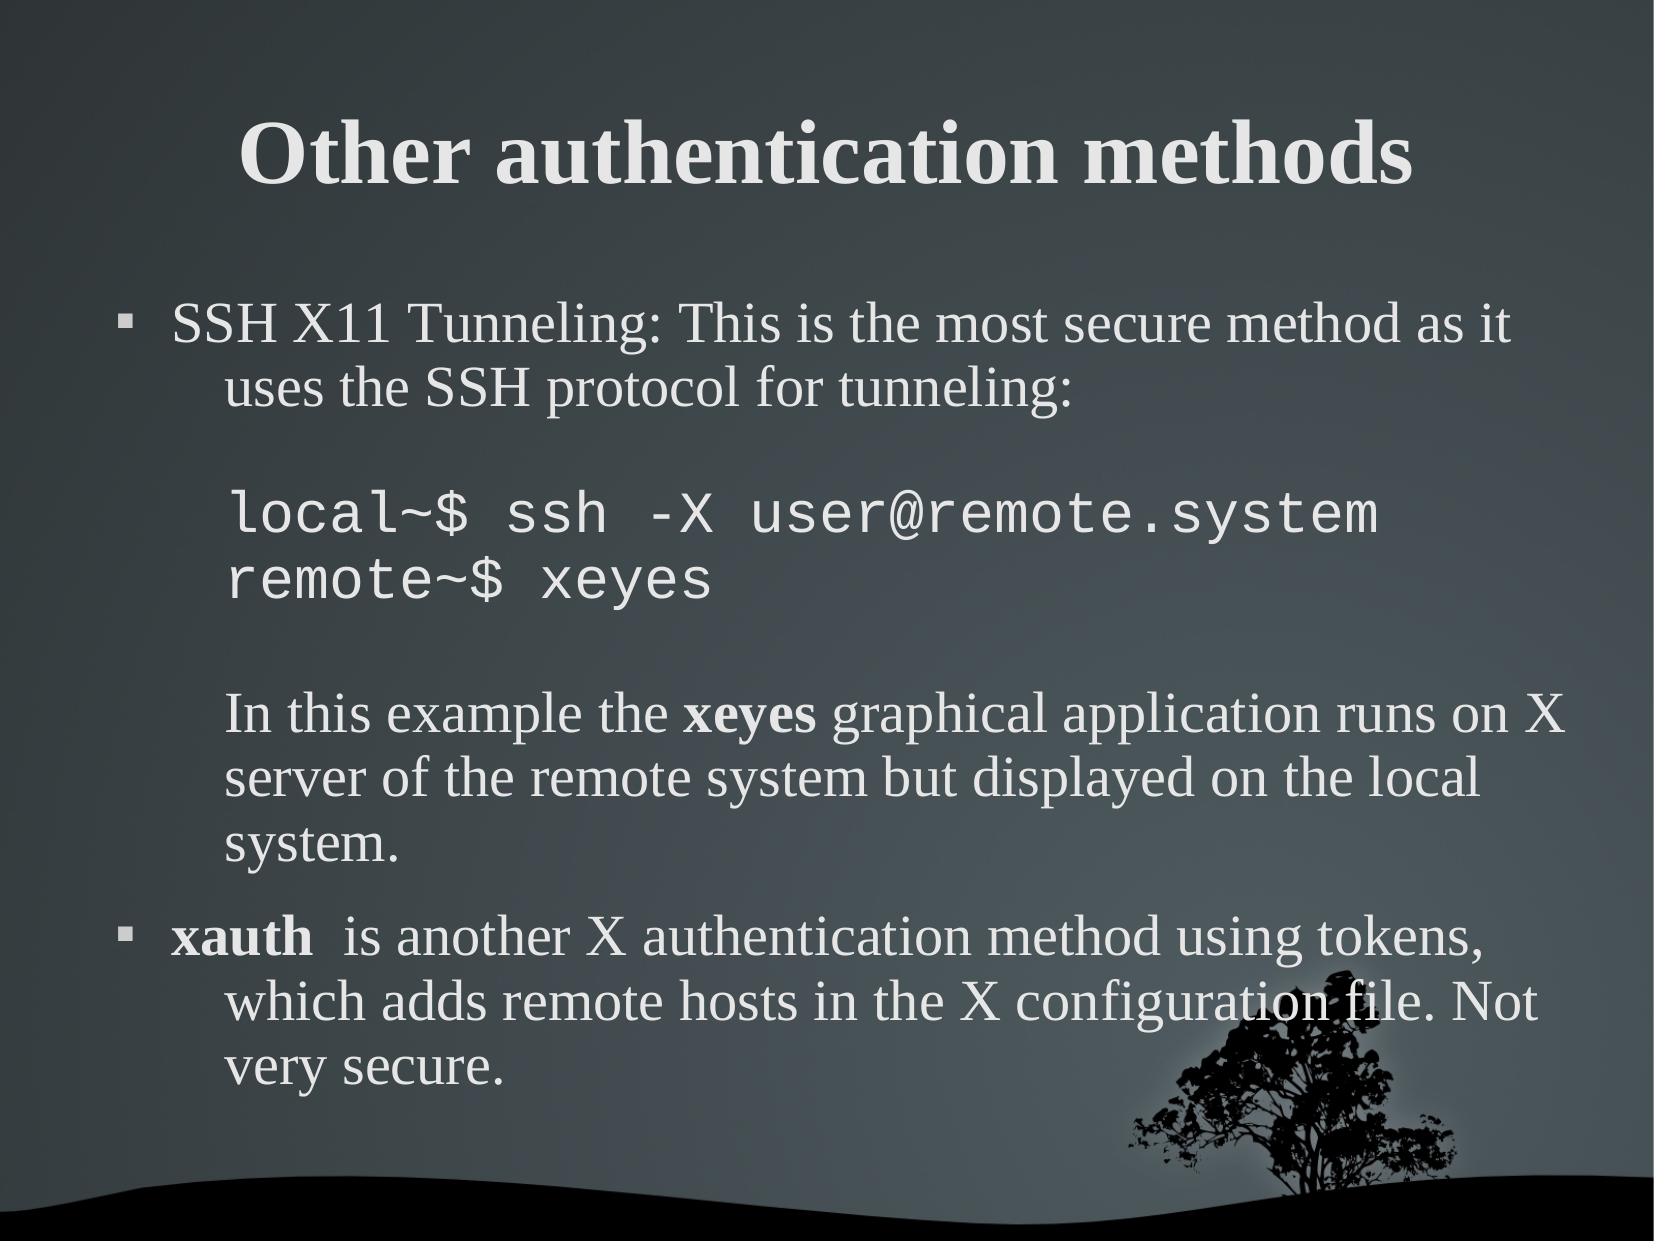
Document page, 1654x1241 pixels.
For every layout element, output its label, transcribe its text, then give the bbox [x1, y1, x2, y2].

title Other authentication methods [82, 49, 1571, 257]
list SSH X11 Tunneling: This is the most secure method as it uses the SSH protocol for tunneling: local~$ ssh -X user@remote.system remote~$ xeyes In this example the xeyes graphical application runs on X server of the remote system but displayed on the local system. xauth is another X authentication method using tokens, which adds remote hosts in the X configuration file. Not very secure. [82, 290, 1571, 1213]
picture [0, 0, 1654, 1241]
